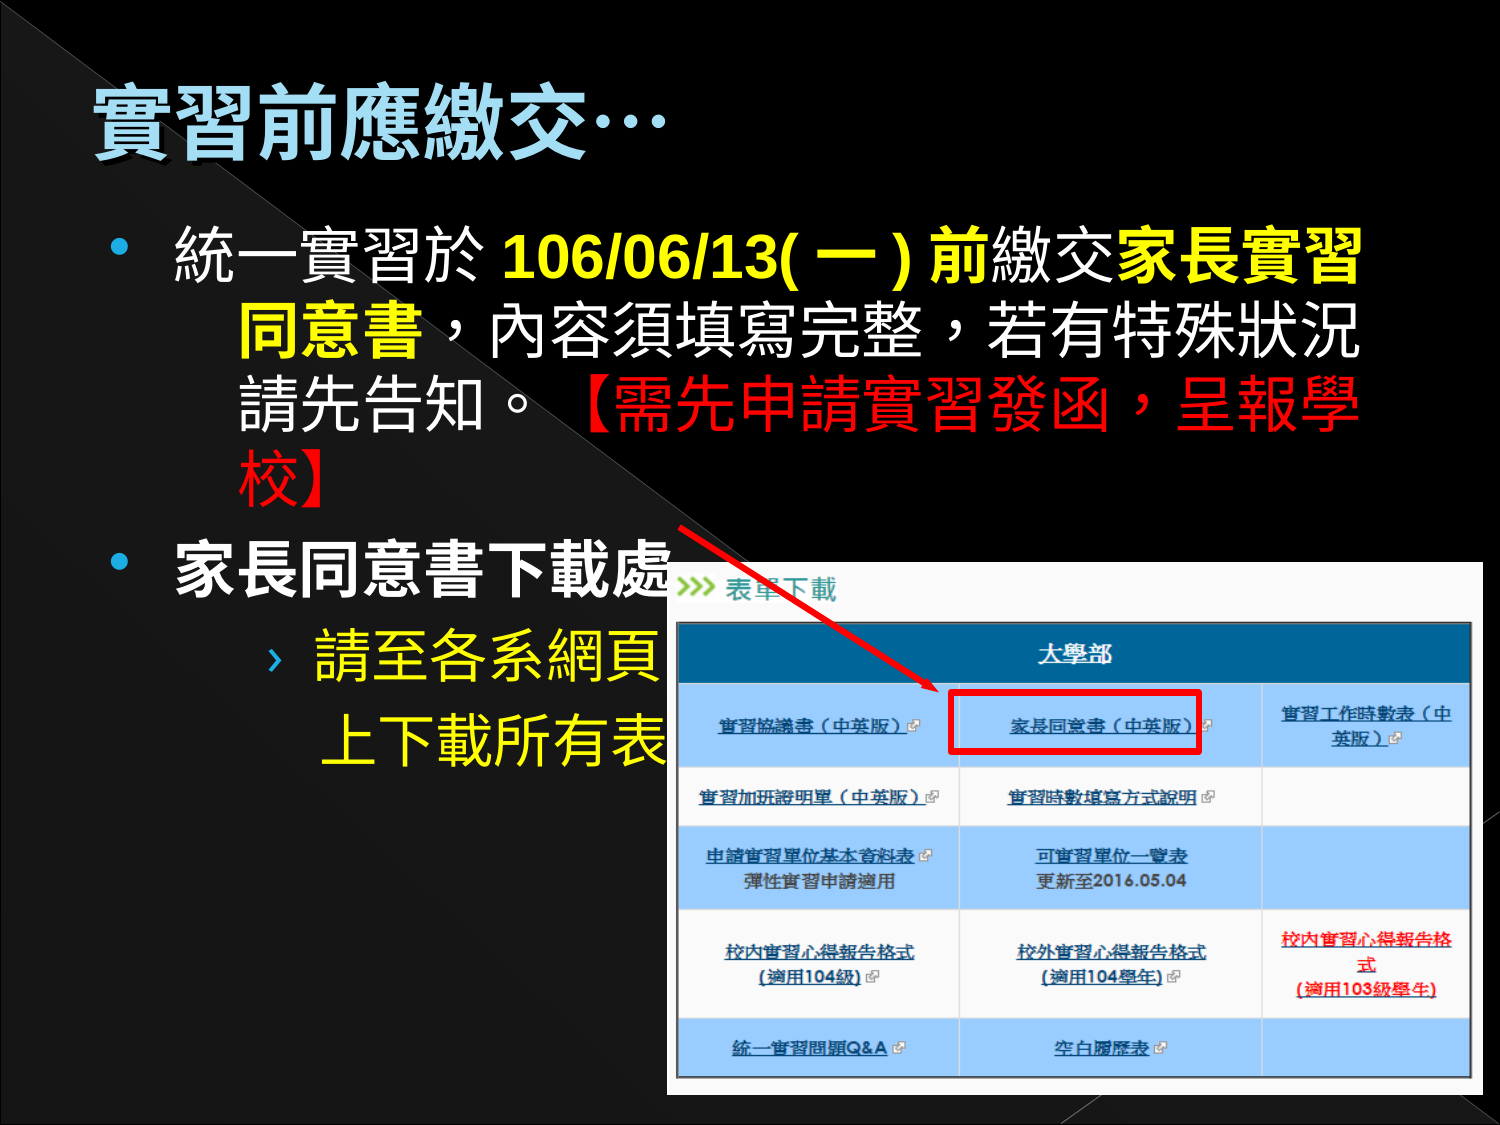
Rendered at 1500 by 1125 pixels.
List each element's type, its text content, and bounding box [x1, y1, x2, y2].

picture [1040, 643, 1112, 664]
title 實習前應繳交… [75, 43, 1426, 197]
list 統一實習於106/06/13(一)前繳交家長實習同意書，內容須填寫完整，若有特殊狀況請先告知。【需先申請實習發函，呈報學校】 家長同意書下載處 請至各系網頁 上下載所有表格 [75, 208, 1426, 1059]
picture [667, 562, 1483, 1095]
